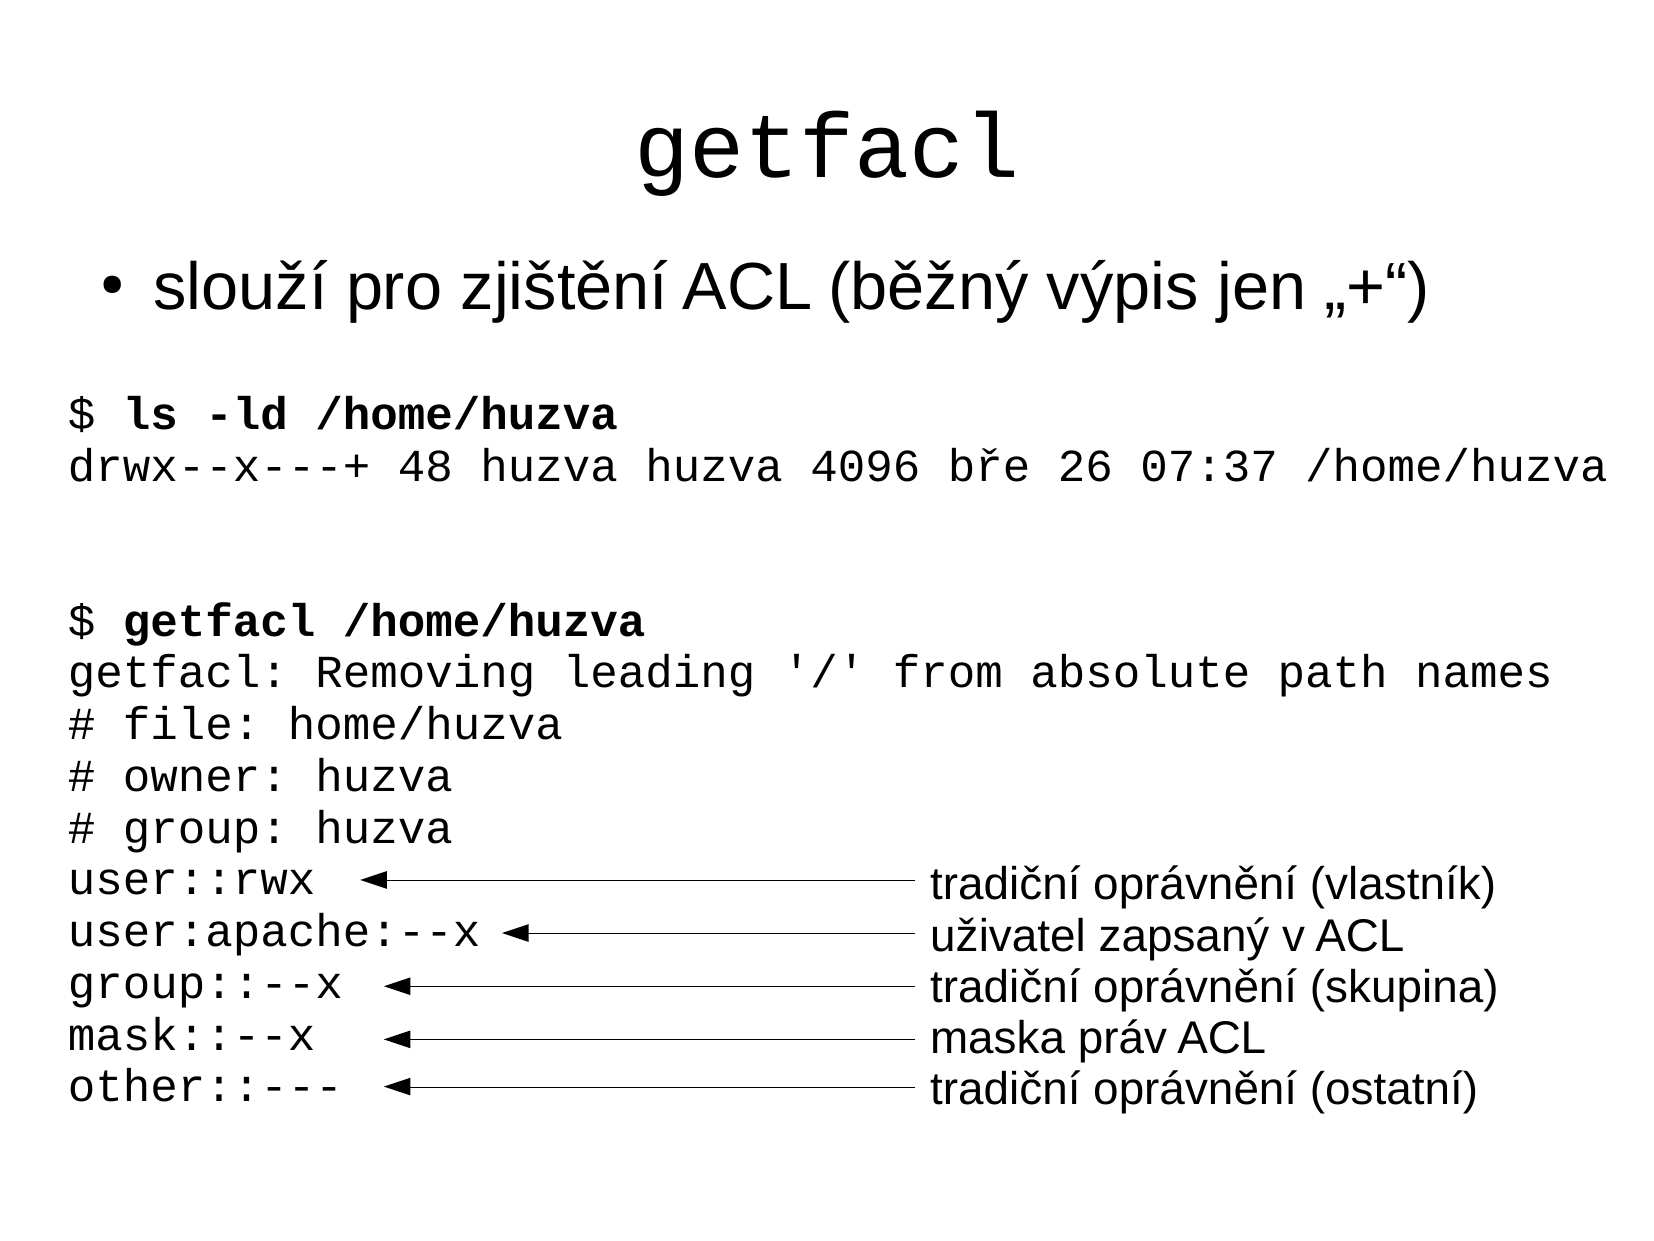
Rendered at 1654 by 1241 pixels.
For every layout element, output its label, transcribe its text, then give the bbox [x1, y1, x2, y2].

list slouží pro zjištění ACL (běžný výpis jen „+“) [82, 248, 1571, 373]
text_box $ ls -ld /home/huzva drwx--x---+ 48 huzva huzva 4096 bře 26 07:37 /home/huzva $ getfacl /home/huzva getfacl: Removing leading '/' from absolute path names # file: home/huzva # owner: huzva # group: huzva user::rwx user:apache:--x group::--x mask::--x other::--- [53, 383, 1648, 1175]
text_box tradiční oprávnění (vlastník) uživatel zapsaný v ACL tradiční oprávnění (skupina) maska práv ACL tradiční oprávnění (ostatní) [915, 850, 1513, 1123]
title getfacl [82, 49, 1571, 248]
